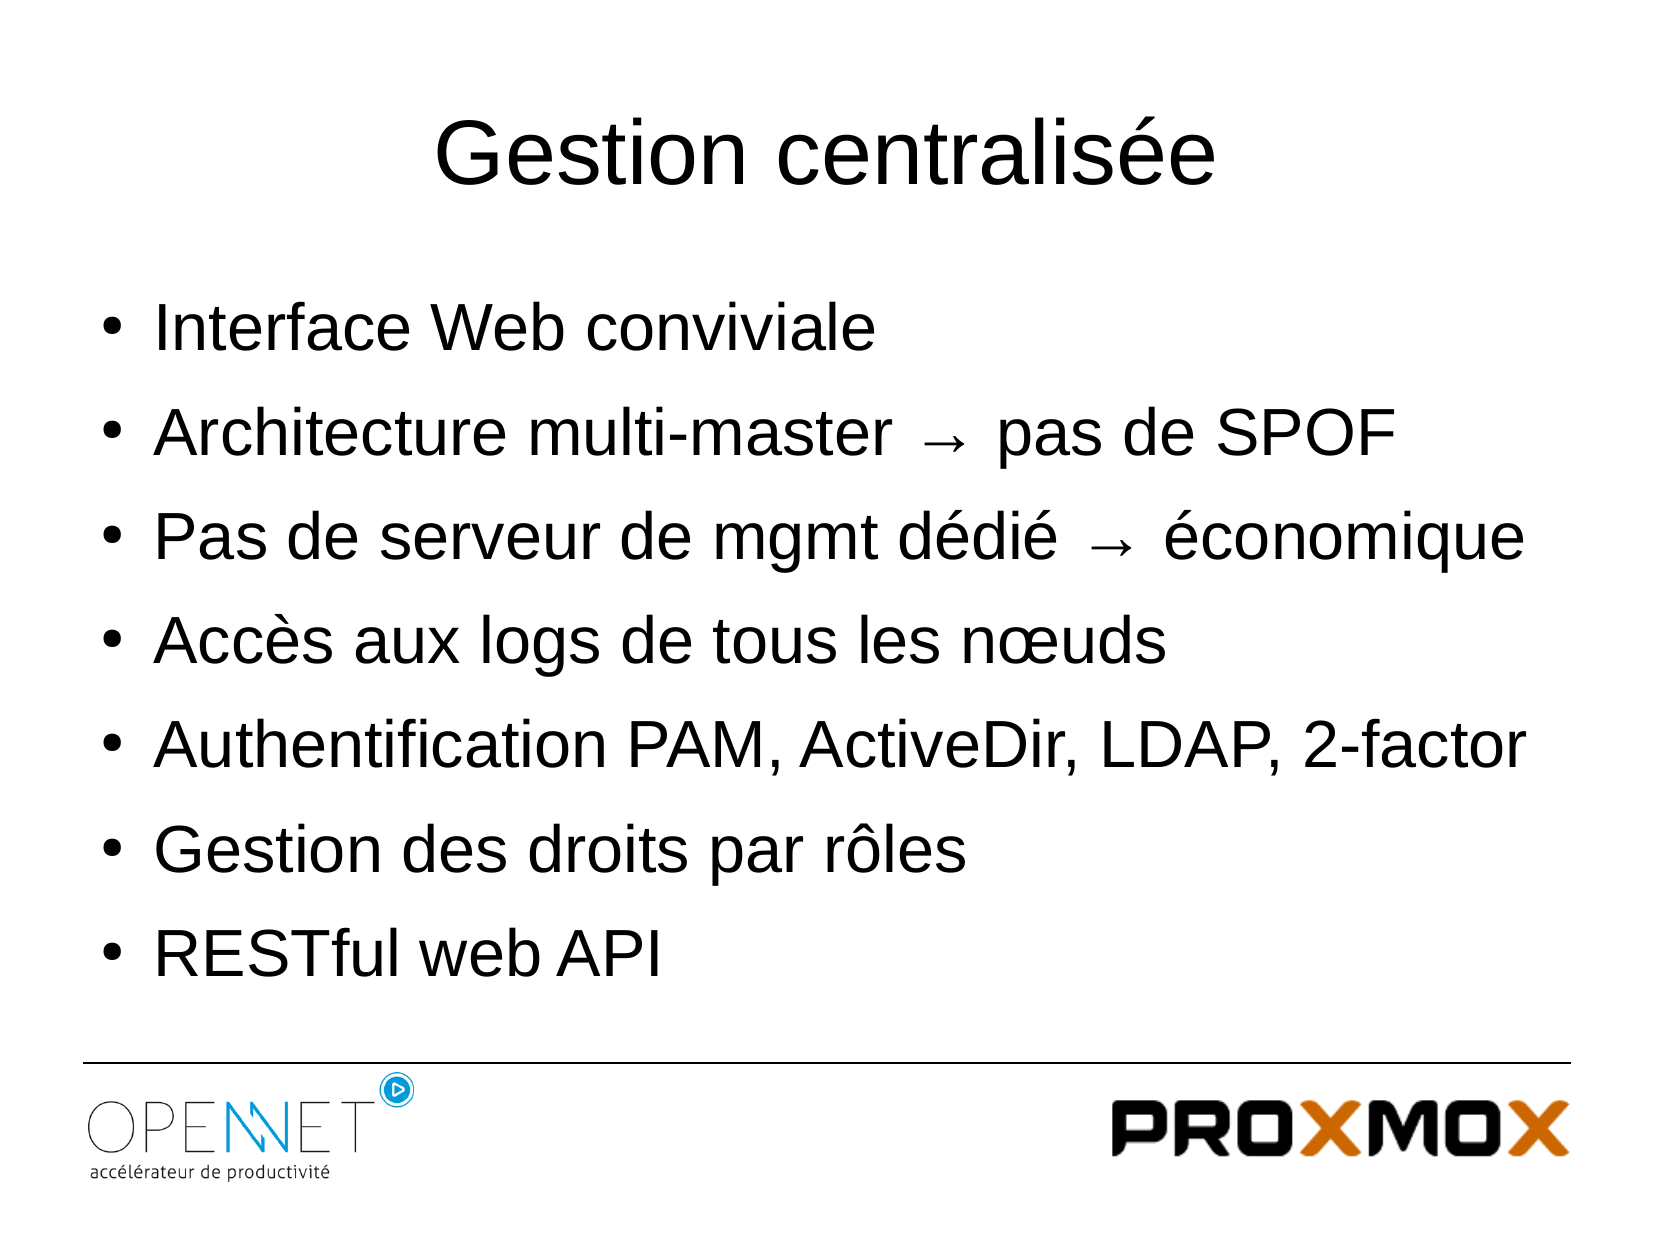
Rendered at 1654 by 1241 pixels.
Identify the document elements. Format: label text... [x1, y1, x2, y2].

picture [1111, 1099, 1571, 1158]
title Gestion centralisée [82, 49, 1571, 257]
picture [88, 1072, 414, 1182]
list Interface Web conviviale Architecture multi-master → pas de SPOF Pas de serveur de mgmt dédié → économique Accès aux logs de tous les nœuds Authentification PAM, ActiveDir, LDAP, 2-factor Gestion des droits par rôles RESTful web API [82, 290, 1571, 1010]
